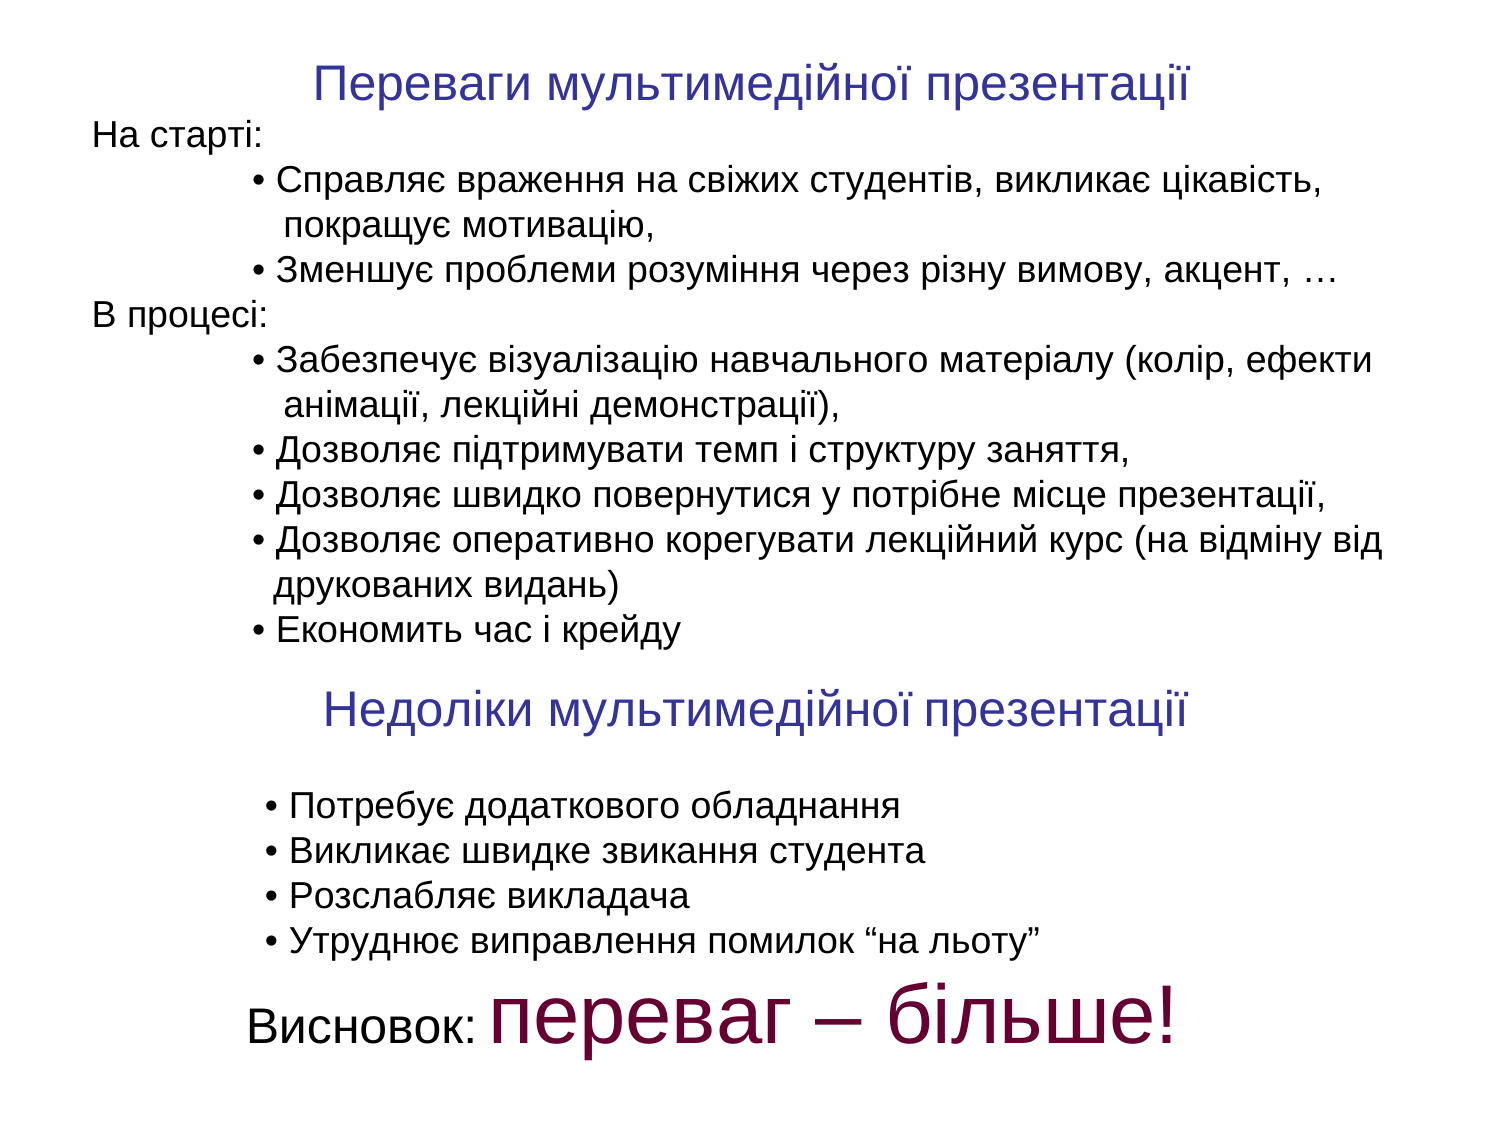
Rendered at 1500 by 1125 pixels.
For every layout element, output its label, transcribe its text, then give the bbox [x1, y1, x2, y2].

text_box Недоліки мультимедійної презентації • Потребує додаткового обладнання • Викликає швидке звикання студента • Розслабляє викладача • Утруднює виправлення помилок “на льоту” [100, 668, 1412, 970]
text_box Переваги мультимедійної презентації На старті: • Справляє враження на свіжих студентів, викликає цікавість, покращує мотивацію, • Зменшує проблеми розуміння через різну вимову, акцент, … В процесі: • Забезпечує візуалізацію навчального матеріалу (колір, ефекти анімації, лекційні демонстрації), • Дозволяє підтримувати темп і структуру заняття, • Дозволяє швидко повернутися у потрібне місце презентації, • Дозволяє оперативно корегувати лекційний курс (на відміну від друкованих видань) • Економить час і крейду [76, 42, 1427, 659]
text_box Висновок: переваг – більше! [231, 952, 1195, 1068]
